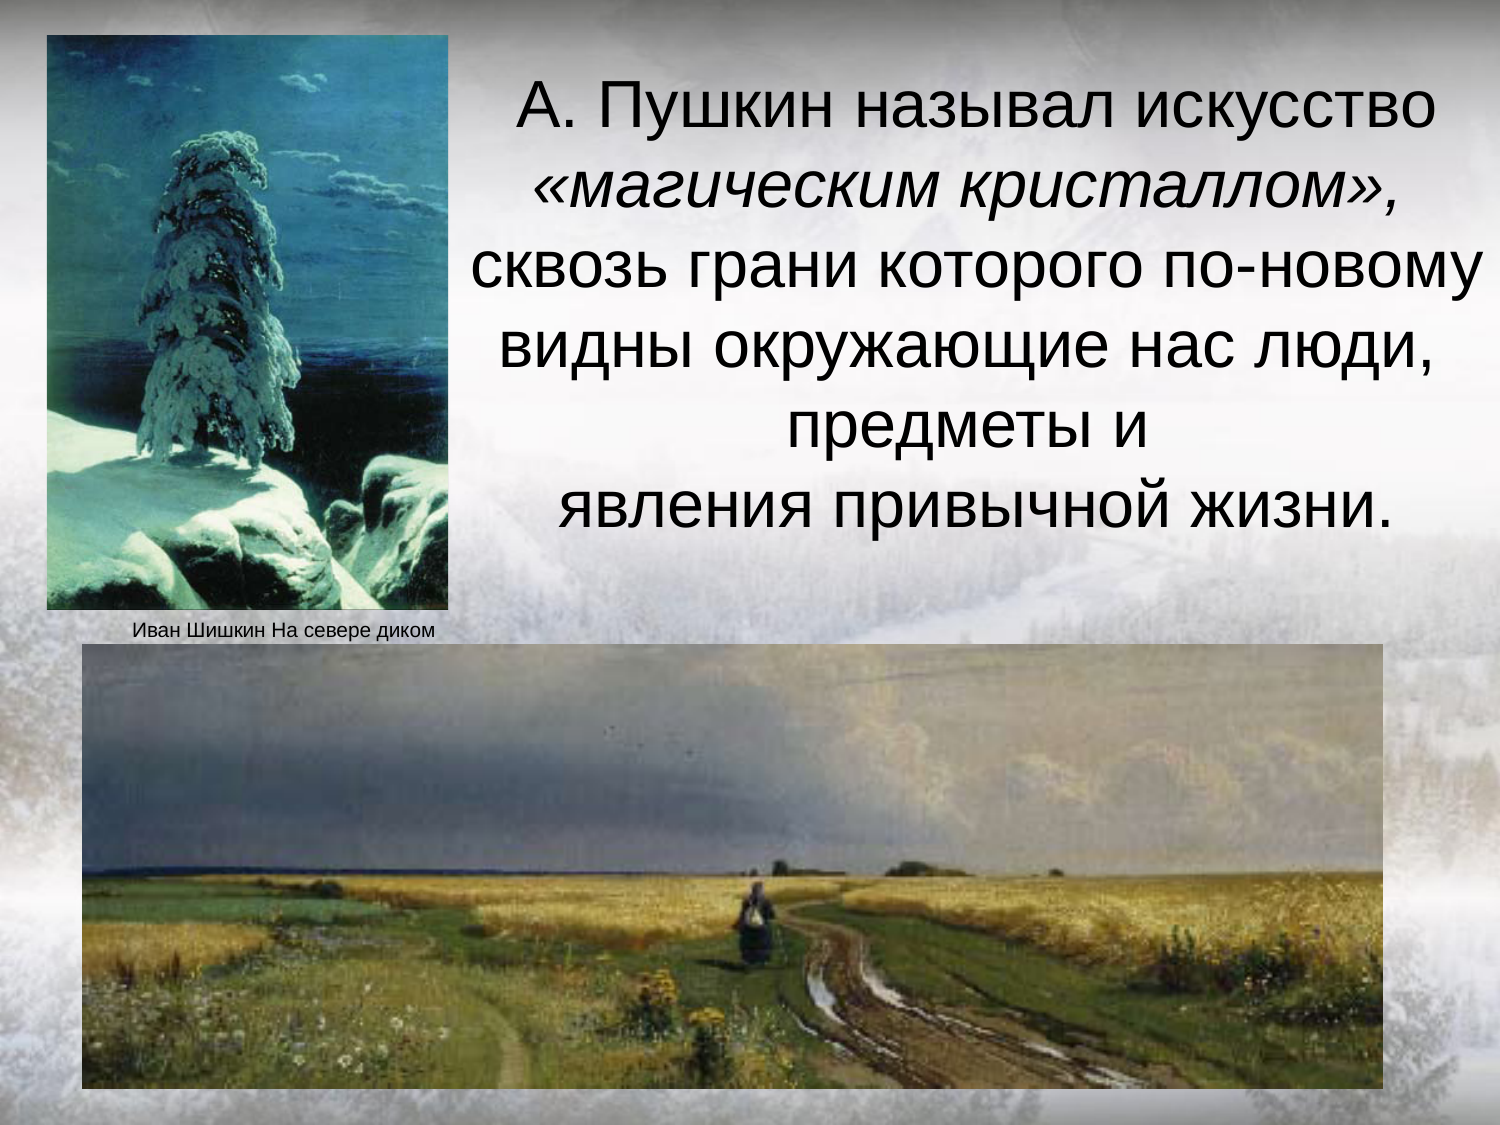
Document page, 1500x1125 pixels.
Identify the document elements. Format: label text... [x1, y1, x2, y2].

text_box А. Пушкин называл искусство «магическим кристаллом», сквозь грани которого по-новому видны окружающие нас люди, предметы и явления привычной жизни. [455, 53, 1500, 548]
text_box Иван Шишкин На севере диком [117, 610, 586, 650]
picture [0, 0, 1500, 1125]
